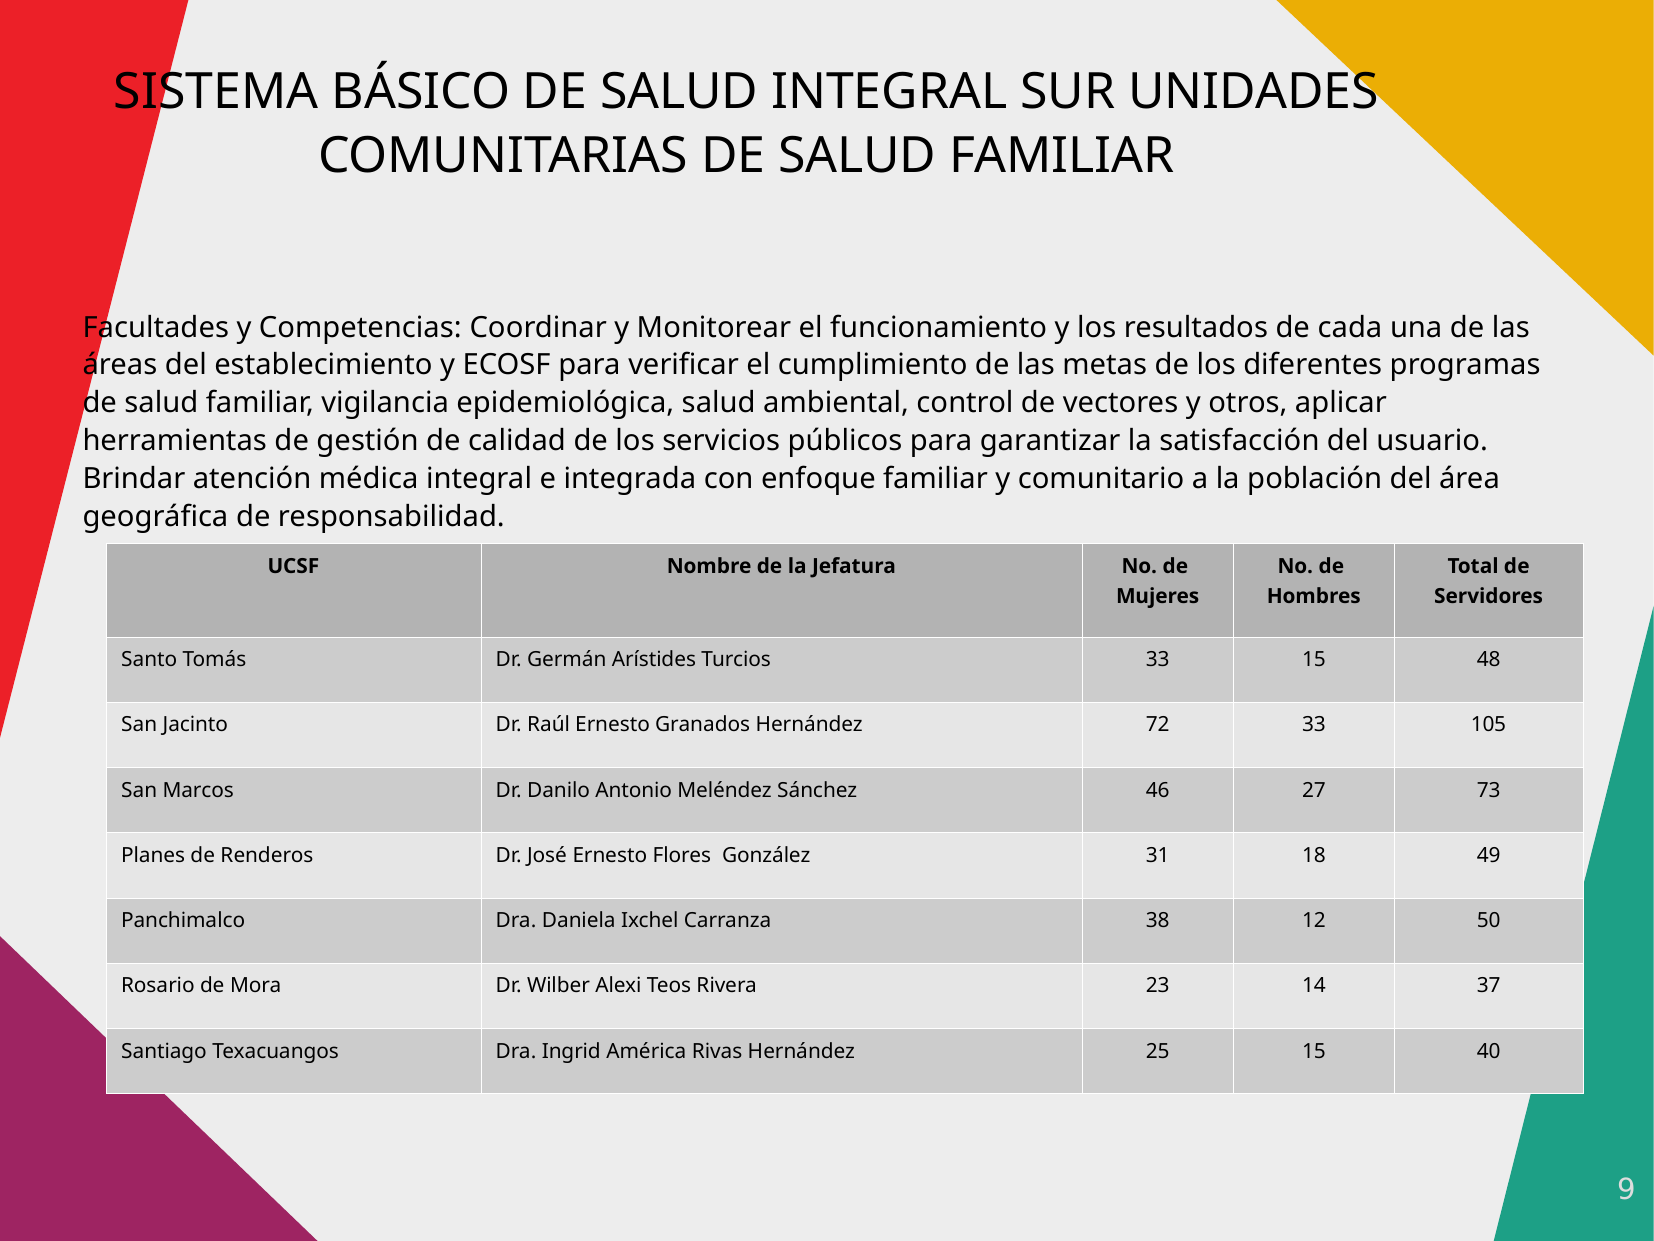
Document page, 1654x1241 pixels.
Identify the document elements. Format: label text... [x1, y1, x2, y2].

table_cell Dr. José Ernesto Flores González [482, 833, 1082, 898]
table_header Nombre de la Jefatura [482, 544, 1082, 637]
table_cell 25 [1083, 1029, 1233, 1093]
table_cell 14 [1234, 964, 1394, 1028]
table_cell 105 [1395, 703, 1583, 767]
table_cell Dra. Daniela Ixchel Carranza [482, 899, 1082, 963]
table_cell Dr. Raúl Ernesto Granados Hernández [482, 703, 1082, 767]
table_cell Dr. Danilo Antonio Meléndez Sánchez [482, 768, 1082, 832]
table_cell San Marcos [107, 768, 481, 832]
text_box Facultades y Competencias: Coordinar y Monitorear el funcionamiento y los resultados de cada una de las áreas del establecimiento y ECOSF para verificar el cumplimiento de las metas de los diferentes programas de salud familiar, vigilancia epidemiológica, salud ambiental, control de vectores y otros, aplicar herramientas de gestión de calidad de los servicios públicos para garantizar la satisfacción del usuario. Brindar atención médica integral e integrada con enfoque familiar y comunitario a la población del área geográfica de responsabilidad. [82, 224, 1571, 556]
table_cell 40 [1395, 1029, 1583, 1093]
table_cell 23 [1083, 964, 1233, 1028]
table_cell 48 [1395, 638, 1583, 702]
table_cell Santo Tomás [107, 638, 481, 702]
table_cell Rosario de Mora [107, 964, 481, 1028]
table_cell Dr. Wilber Alexi Teos Rivera [482, 964, 1082, 1028]
table_cell 18 [1234, 833, 1394, 898]
table_cell 12 [1234, 899, 1394, 963]
table_header Total de Servidores [1395, 544, 1583, 637]
table_cell 31 [1083, 833, 1233, 898]
table_header No. de Hombres [1234, 544, 1394, 637]
table_cell 49 [1395, 833, 1583, 898]
table_cell 27 [1234, 768, 1394, 832]
table_cell 46 [1083, 768, 1233, 832]
table_cell Santiago Texacuangos [107, 1029, 481, 1093]
table_cell San Jacinto [107, 703, 481, 767]
table_cell 37 [1395, 964, 1583, 1028]
table_cell 38 [1083, 899, 1233, 963]
table_cell Dr. Germán Arístides Turcios [482, 638, 1082, 702]
table_cell 50 [1395, 899, 1583, 963]
table_cell 72 [1083, 703, 1233, 767]
table_cell 15 [1234, 1029, 1394, 1093]
table_cell 33 [1234, 703, 1394, 767]
table_header No. de Mujeres [1083, 544, 1233, 637]
table_cell Dra. Ingrid América Rivas Hernández [482, 1029, 1082, 1093]
table_cell Planes de Renderos [107, 833, 481, 898]
table_cell Panchimalco [107, 899, 481, 963]
table_cell 73 [1395, 768, 1583, 832]
table_header UCSF [107, 544, 481, 637]
table_cell 15 [1234, 638, 1394, 702]
table_cell 33 [1083, 638, 1233, 702]
title SISTEMA BÁSICO DE SALUD INTEGRAL SUR UNIDADES COMUNITARIAS DE SALUD FAMILIAR [82, 47, 1412, 190]
